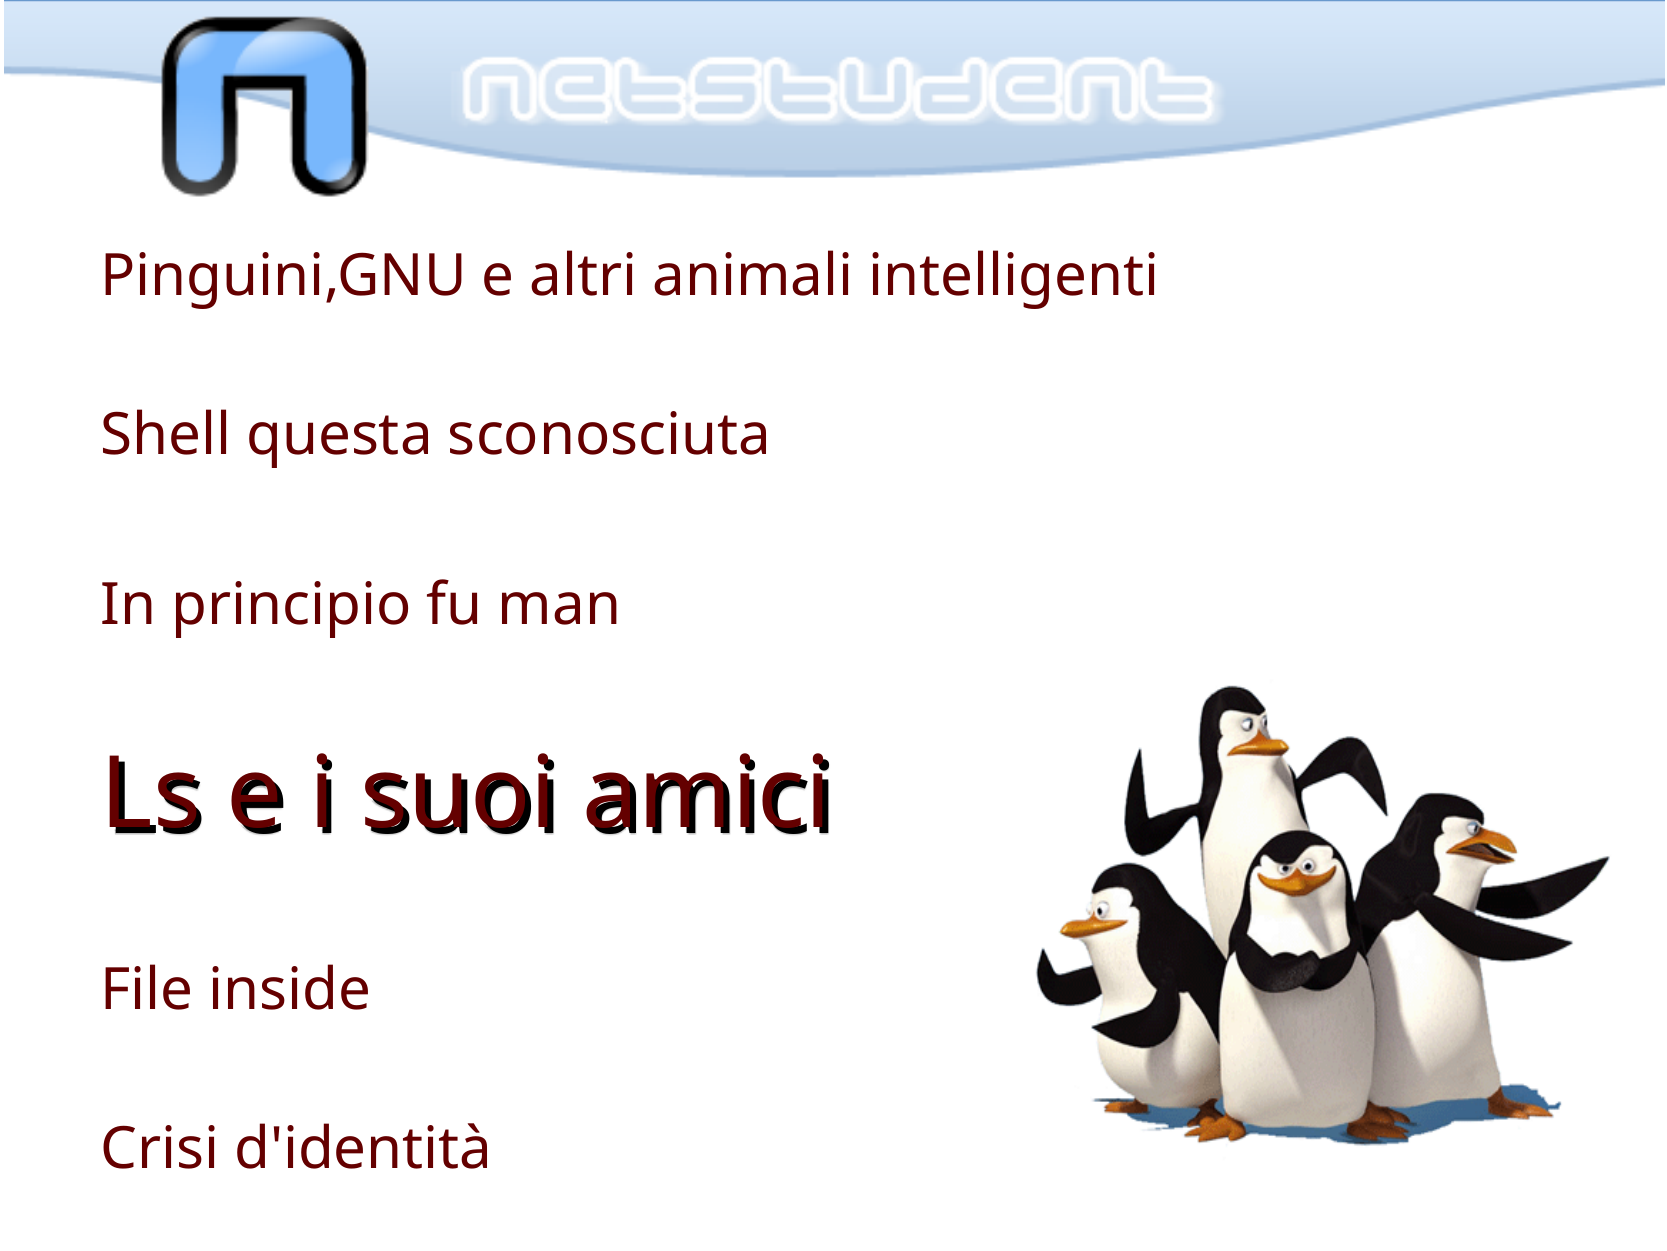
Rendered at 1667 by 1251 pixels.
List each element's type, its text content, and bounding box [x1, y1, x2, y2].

title Pinguini,GNU e altri animali intelligenti Shell questa sconosciuta In principio fu man Ls e i suoi amici File inside Crisi d'identità [94, 296, 1447, 1123]
picture [0, 0, 1667, 1251]
